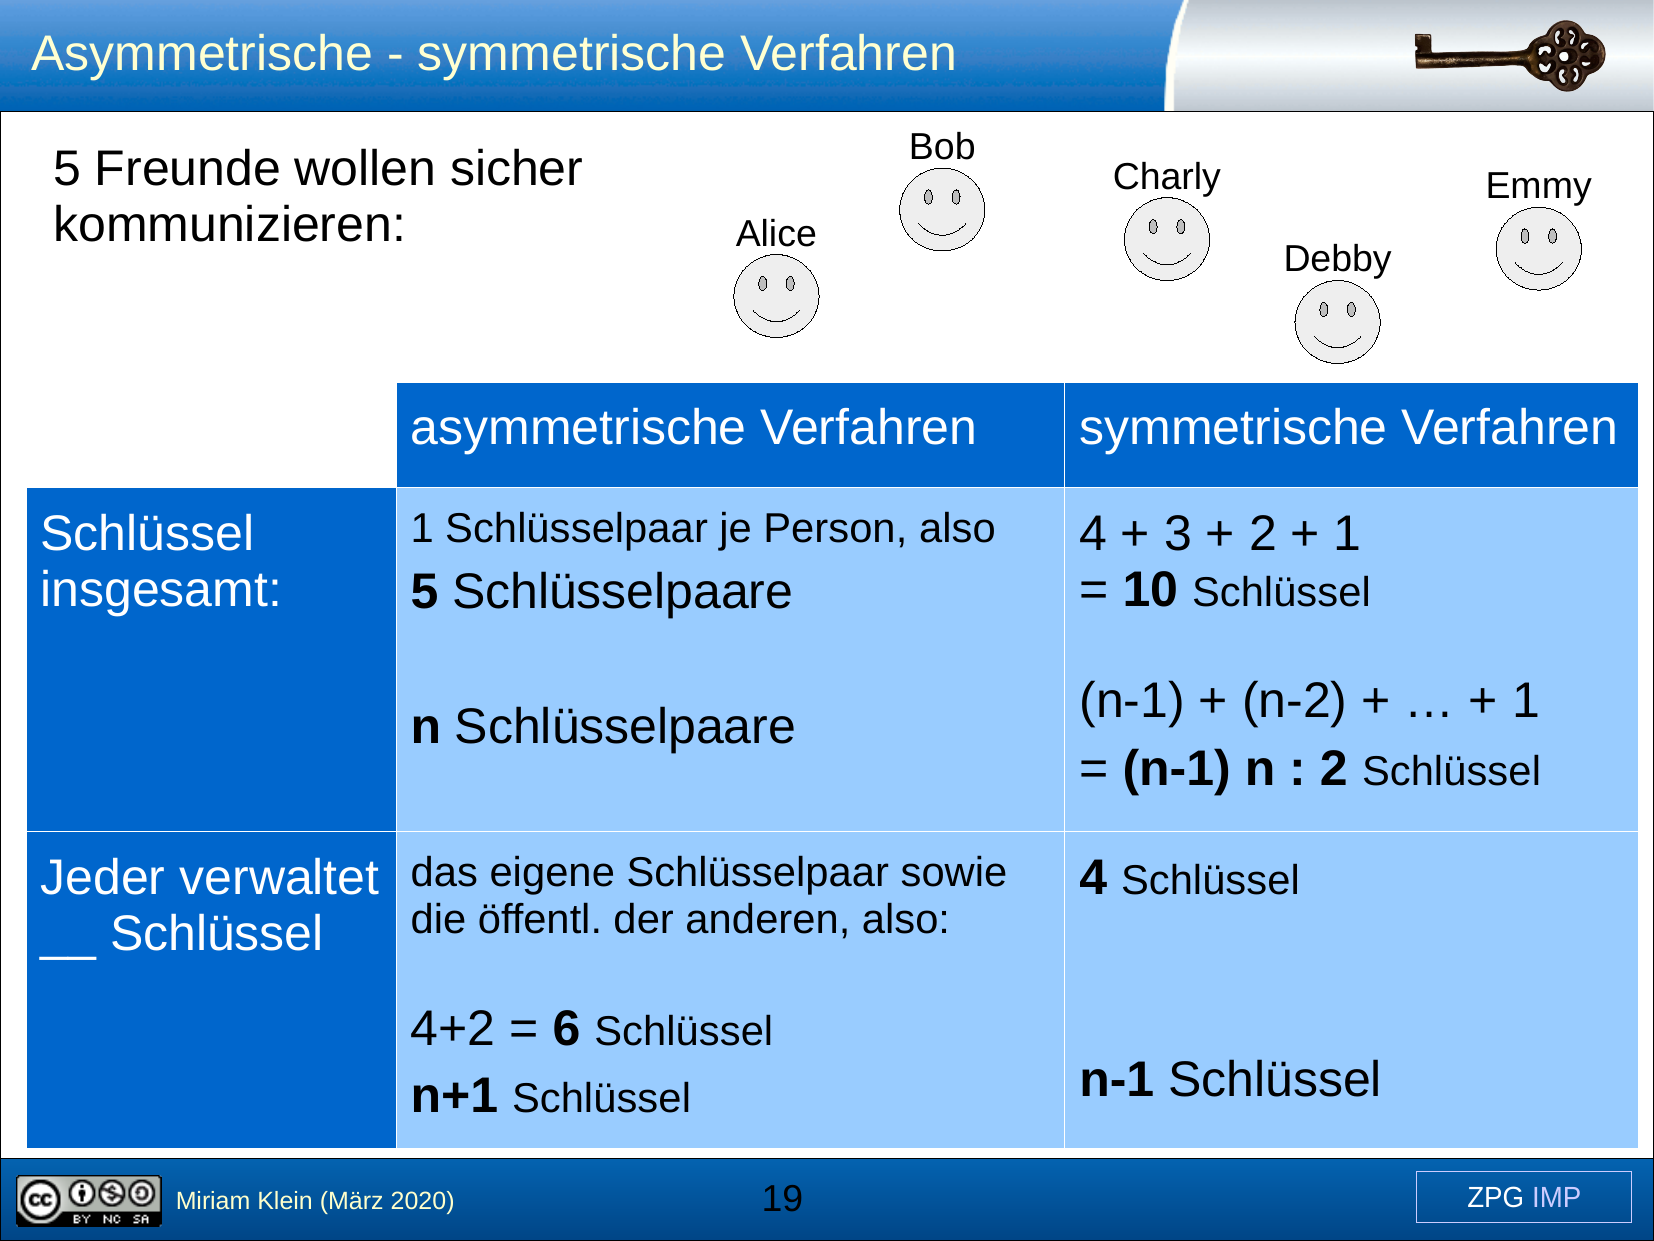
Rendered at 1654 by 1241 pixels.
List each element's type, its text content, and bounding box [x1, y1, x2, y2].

picture [16, 1175, 162, 1227]
text_box Charly [1124, 197, 1210, 281]
table_cell das eigene Schlüsselpaar sowie die öffentl. der anderen, also: 4+2 = 6 Schlüssel n+1 Schlüssel [397, 832, 1064, 1148]
table_cell 4 Schlüssel n-1 Schlüssel [1065, 832, 1638, 1148]
table_cell 4 + 3 + 2 + 1 = 10 Schlüssel (n-1) + (n-2) + … + 1 = (n-1) n : 2 Schlüssel [1065, 488, 1638, 831]
table_cell 1 Schlüsselpaar je Person, also 5 Schlüsselpaare n Schlüsselpaare [397, 488, 1064, 831]
table_cell Jeder verwaltet __ Schlüssel [27, 832, 396, 1148]
title Asymmetrische - symmetrische Verfahren [31, 18, 1151, 89]
table_header [27, 383, 396, 487]
text_box Debby [1294, 280, 1381, 364]
table_header asymmetrische Verfahren [397, 383, 1064, 487]
text_box Emmy [1496, 207, 1582, 291]
table_header symmetrische Verfahren [1065, 383, 1638, 487]
table_cell Schlüssel insgesamt: [27, 488, 396, 831]
text_box Alice [733, 254, 820, 338]
picture [0, 0, 1654, 111]
text_box 5 Freunde wollen sicher kommunizieren: [53, 140, 700, 263]
text_box Bob [899, 168, 985, 251]
